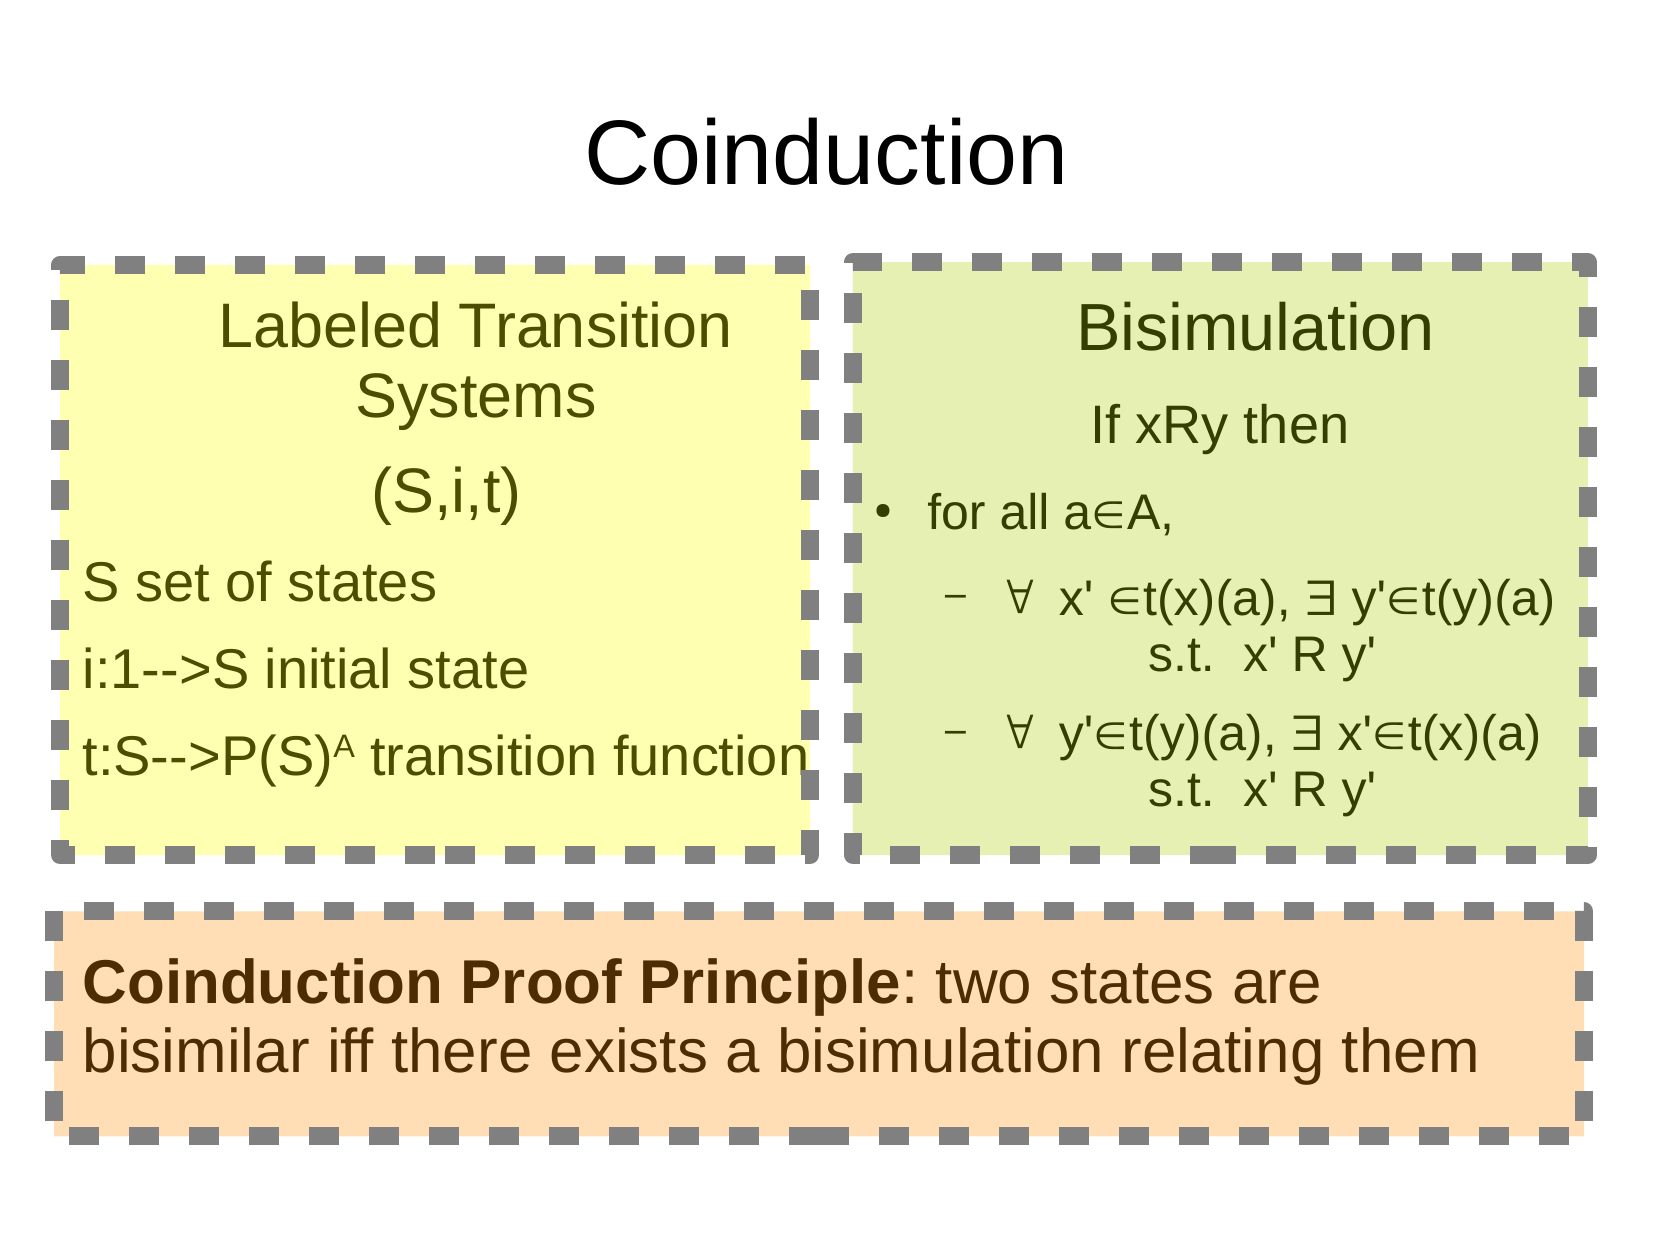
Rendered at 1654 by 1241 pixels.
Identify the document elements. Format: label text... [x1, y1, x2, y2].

text_box [852, 262, 1588, 856]
title Coinduction [82, 49, 1571, 257]
text_box [60, 264, 811, 856]
list Coinduction Proof Principle: two states are bisimilar iff there exists a bisimulation relating them [82, 1137, 1538, 1142]
text_box [54, 911, 1585, 1137]
